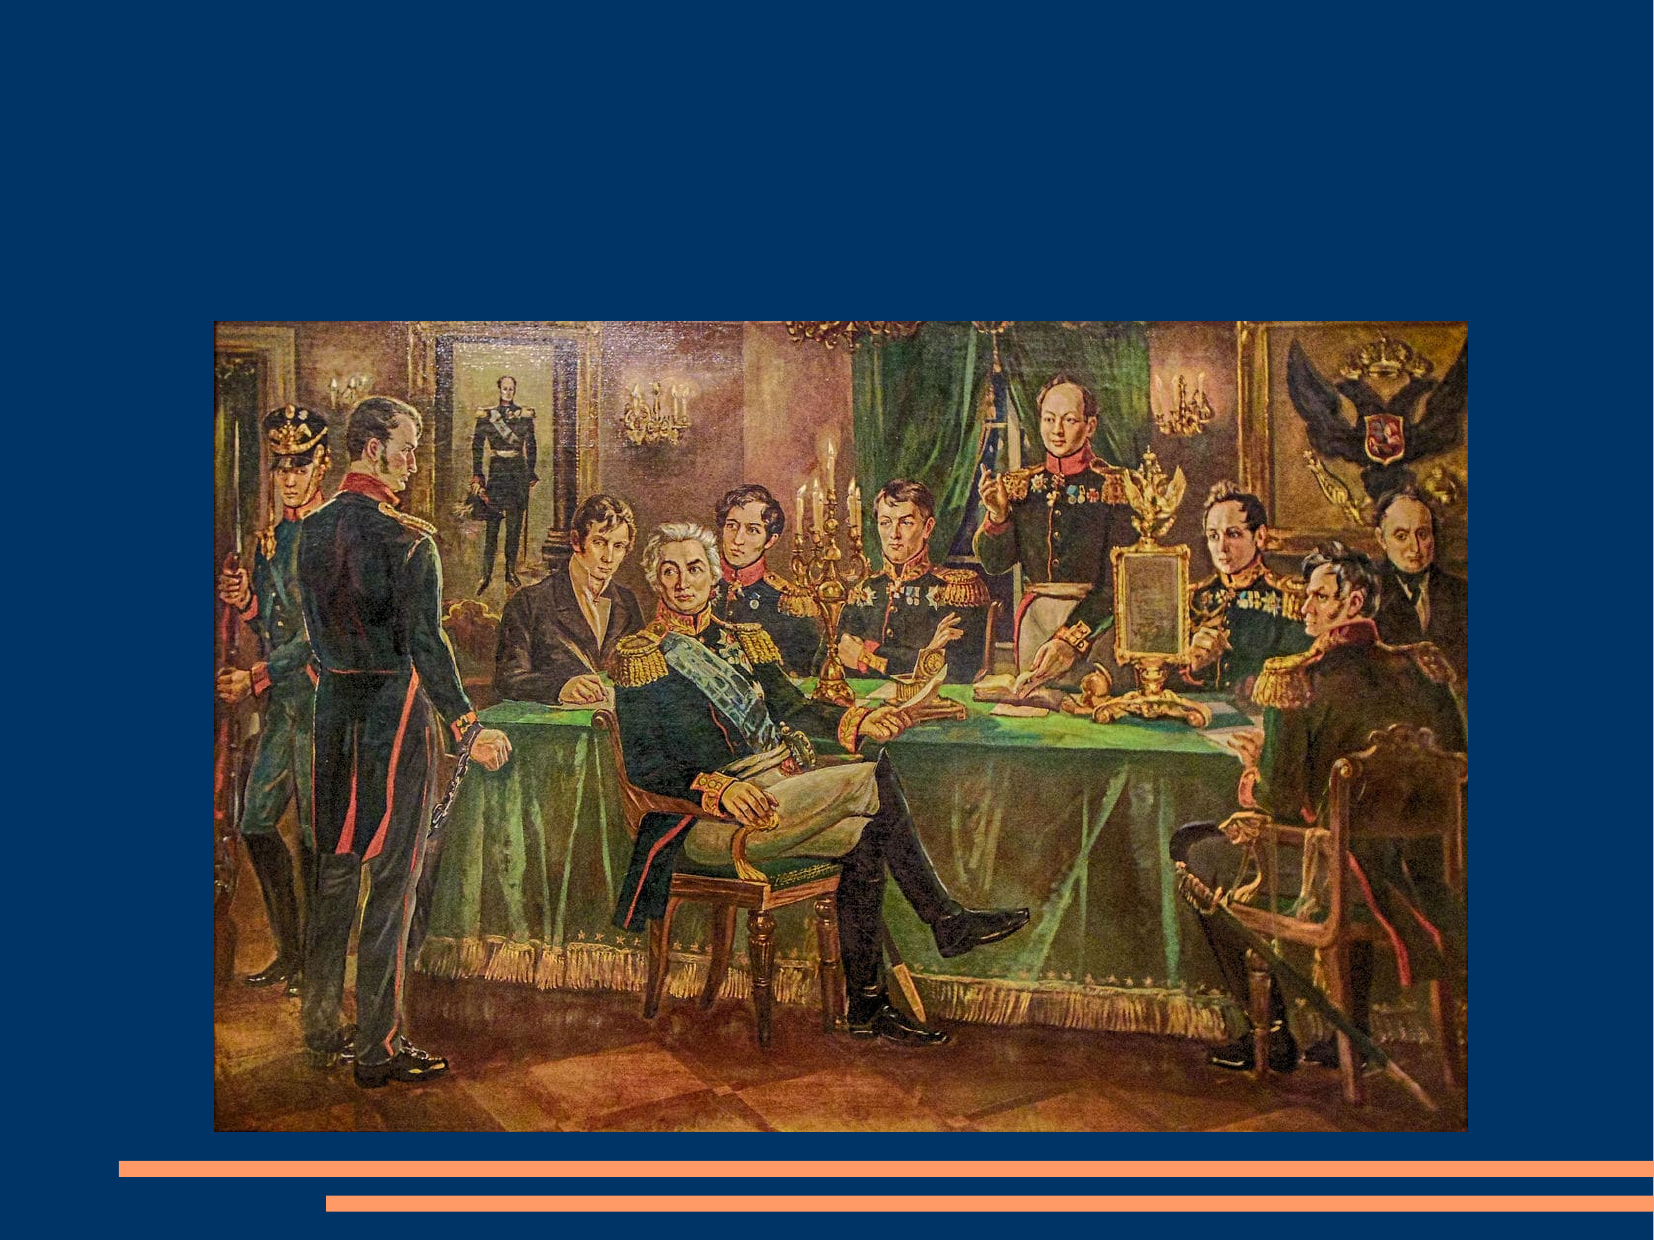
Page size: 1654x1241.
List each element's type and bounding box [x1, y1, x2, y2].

picture [214, 321, 1468, 1132]
